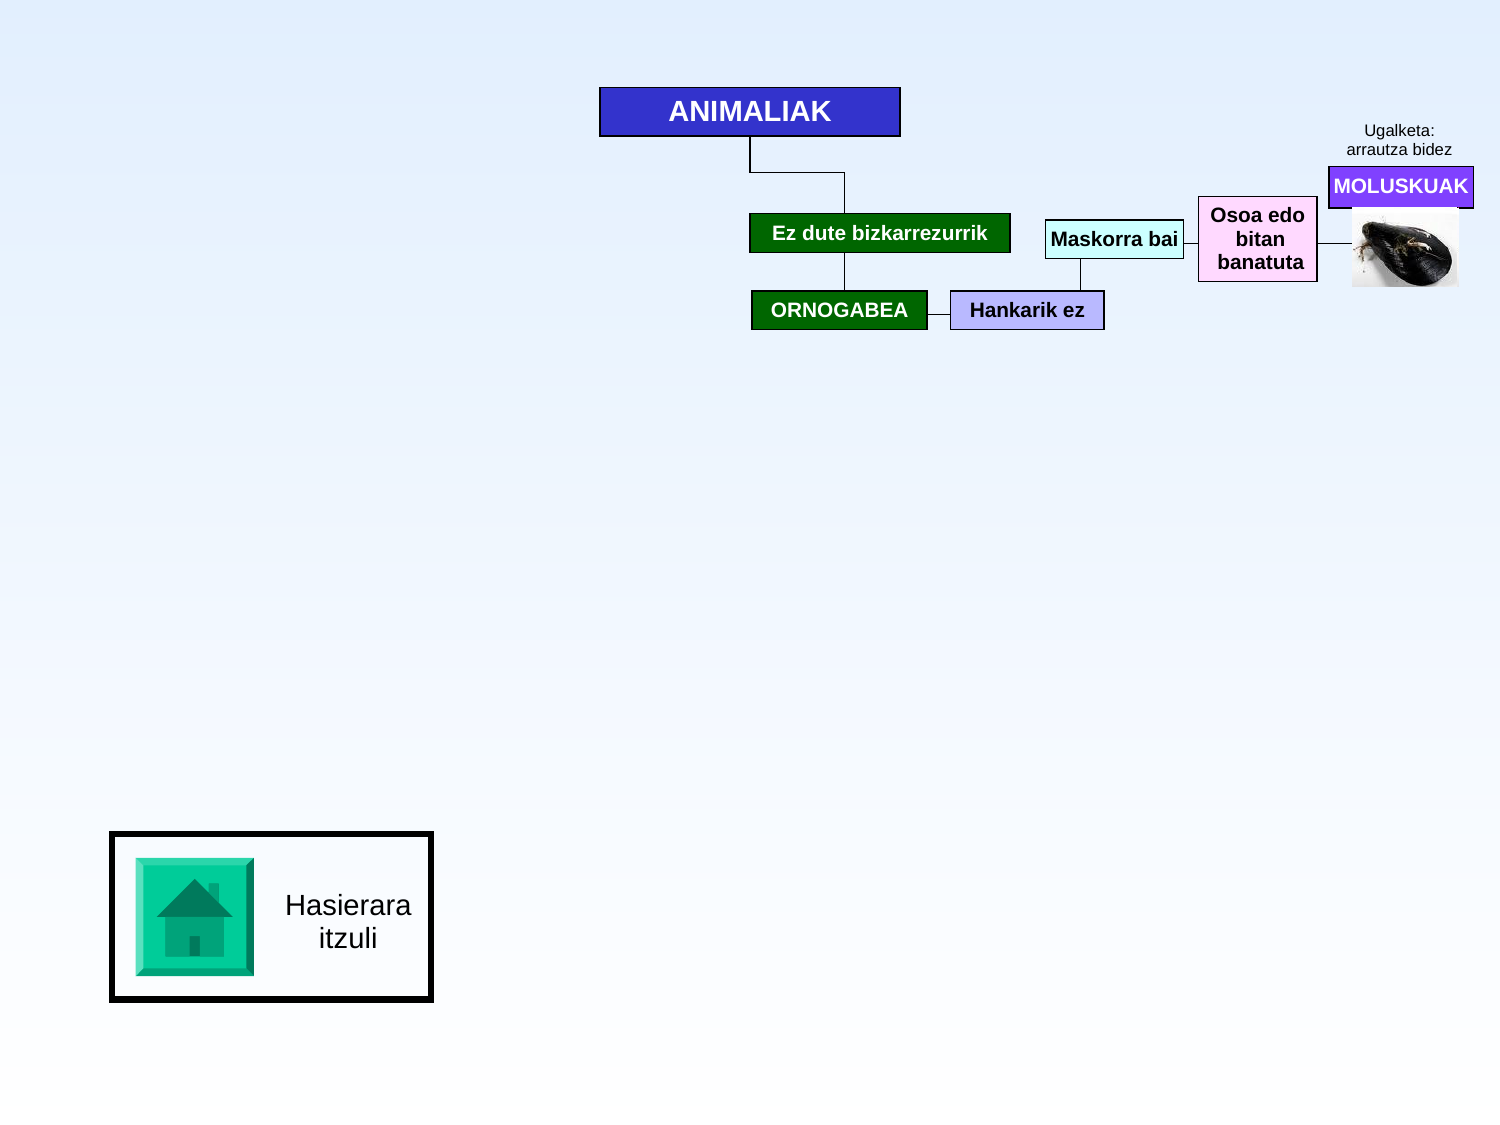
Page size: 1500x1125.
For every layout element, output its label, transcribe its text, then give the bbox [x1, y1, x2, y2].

text_box Osoa edo bitan banatuta [1198, 196, 1317, 282]
picture [1352, 207, 1459, 287]
text_box Ugalketa: arrautza bidez [1328, 113, 1471, 167]
text_box ORNOGABEA [752, 290, 928, 330]
text_box Hankarik ez [950, 290, 1105, 330]
text_box Ez dute bizkarrezurrik [749, 213, 1010, 253]
text_box Maskorra bai [1045, 219, 1184, 259]
text_box MOLUSKUAK [1328, 166, 1474, 209]
text_box ANIMALIAK [600, 87, 901, 136]
text_box Hasierara itzuli [265, 881, 428, 963]
